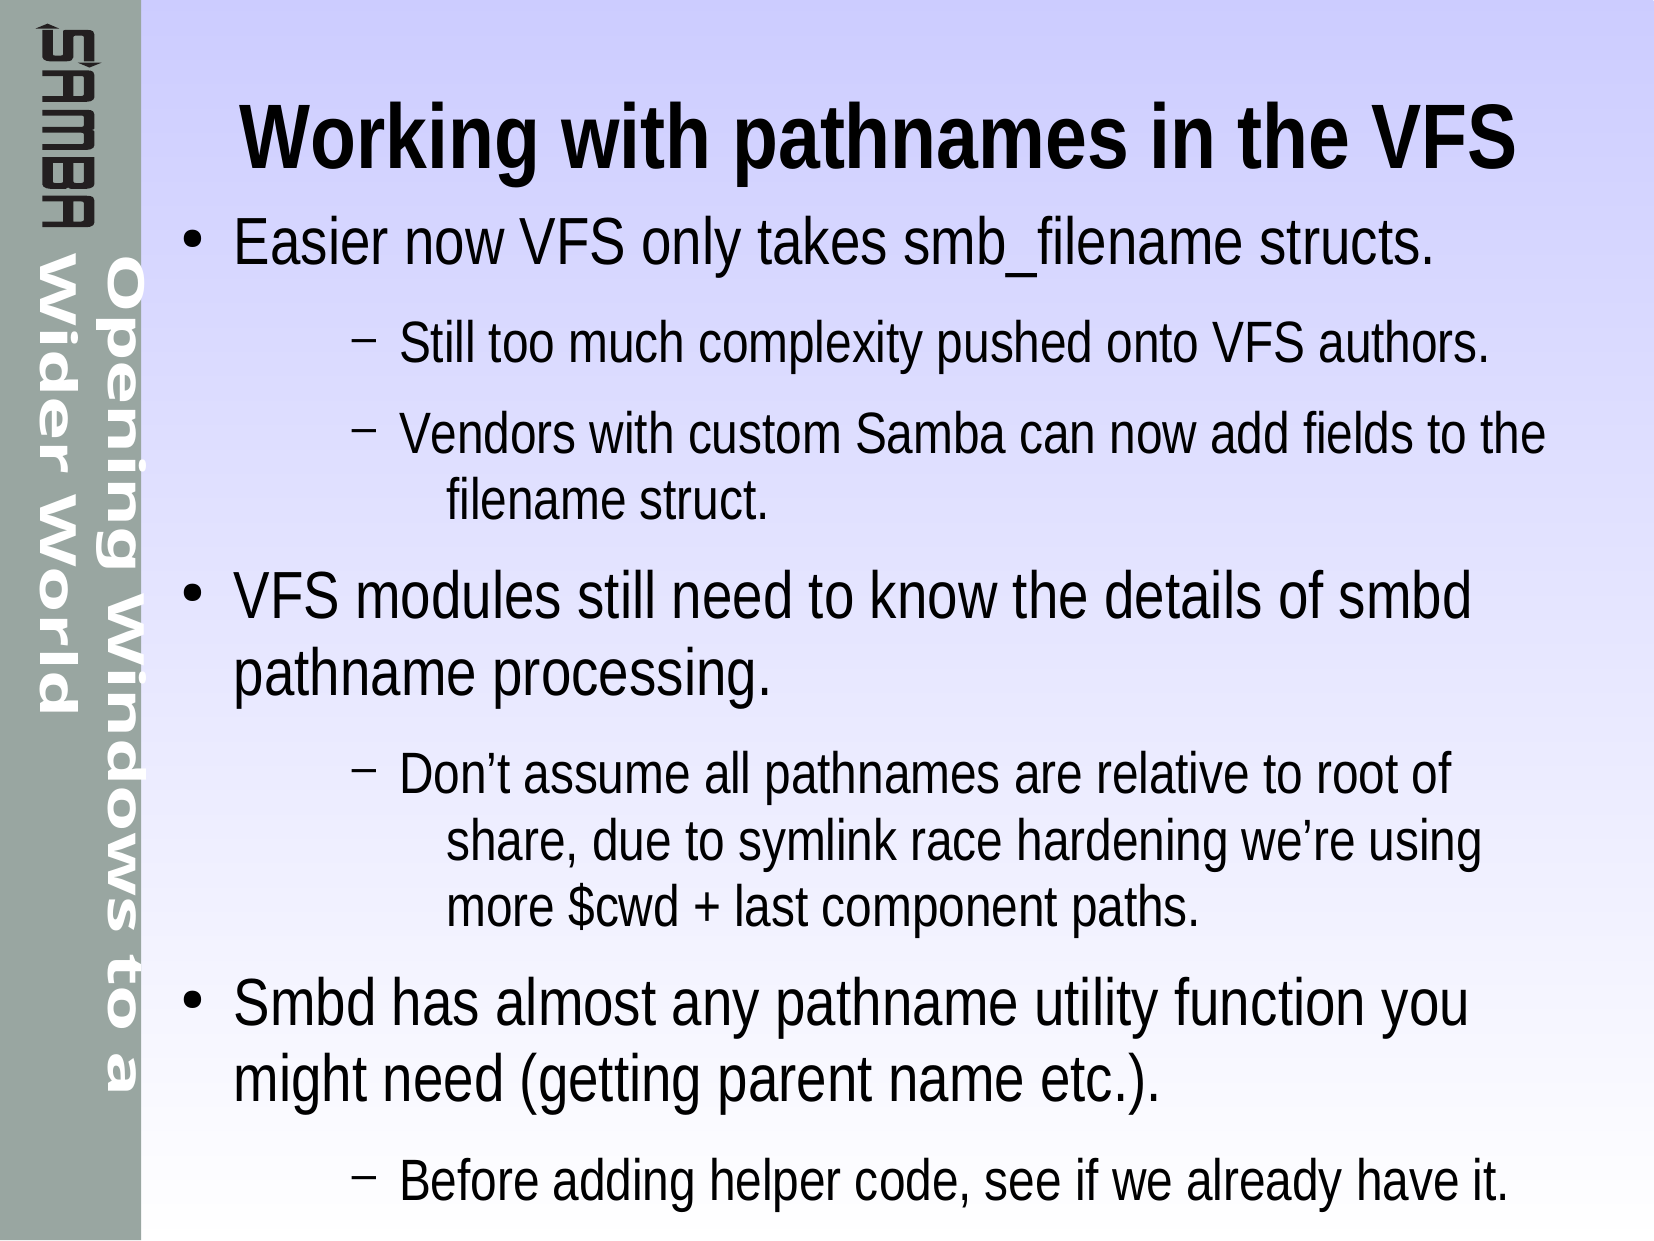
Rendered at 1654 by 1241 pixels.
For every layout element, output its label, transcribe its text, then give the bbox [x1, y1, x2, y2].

list Easier now VFS only takes smb_filename structs. Still too much complexity pushed onto VFS authors. Vendors with custom Samba can now add fields to the filename struct. VFS modules still need to know the details of smbd pathname processing. Don’t assume all pathnames are relative to root of share, due to symlink race hardening we’re using more $cwd + last component paths. Smbd has almost any pathname utility function you might need (getting parent name etc.). Before adding helper code, see if we already have it. [162, 202, 1576, 1213]
title Working with pathnames in the VFS [173, 31, 1586, 239]
